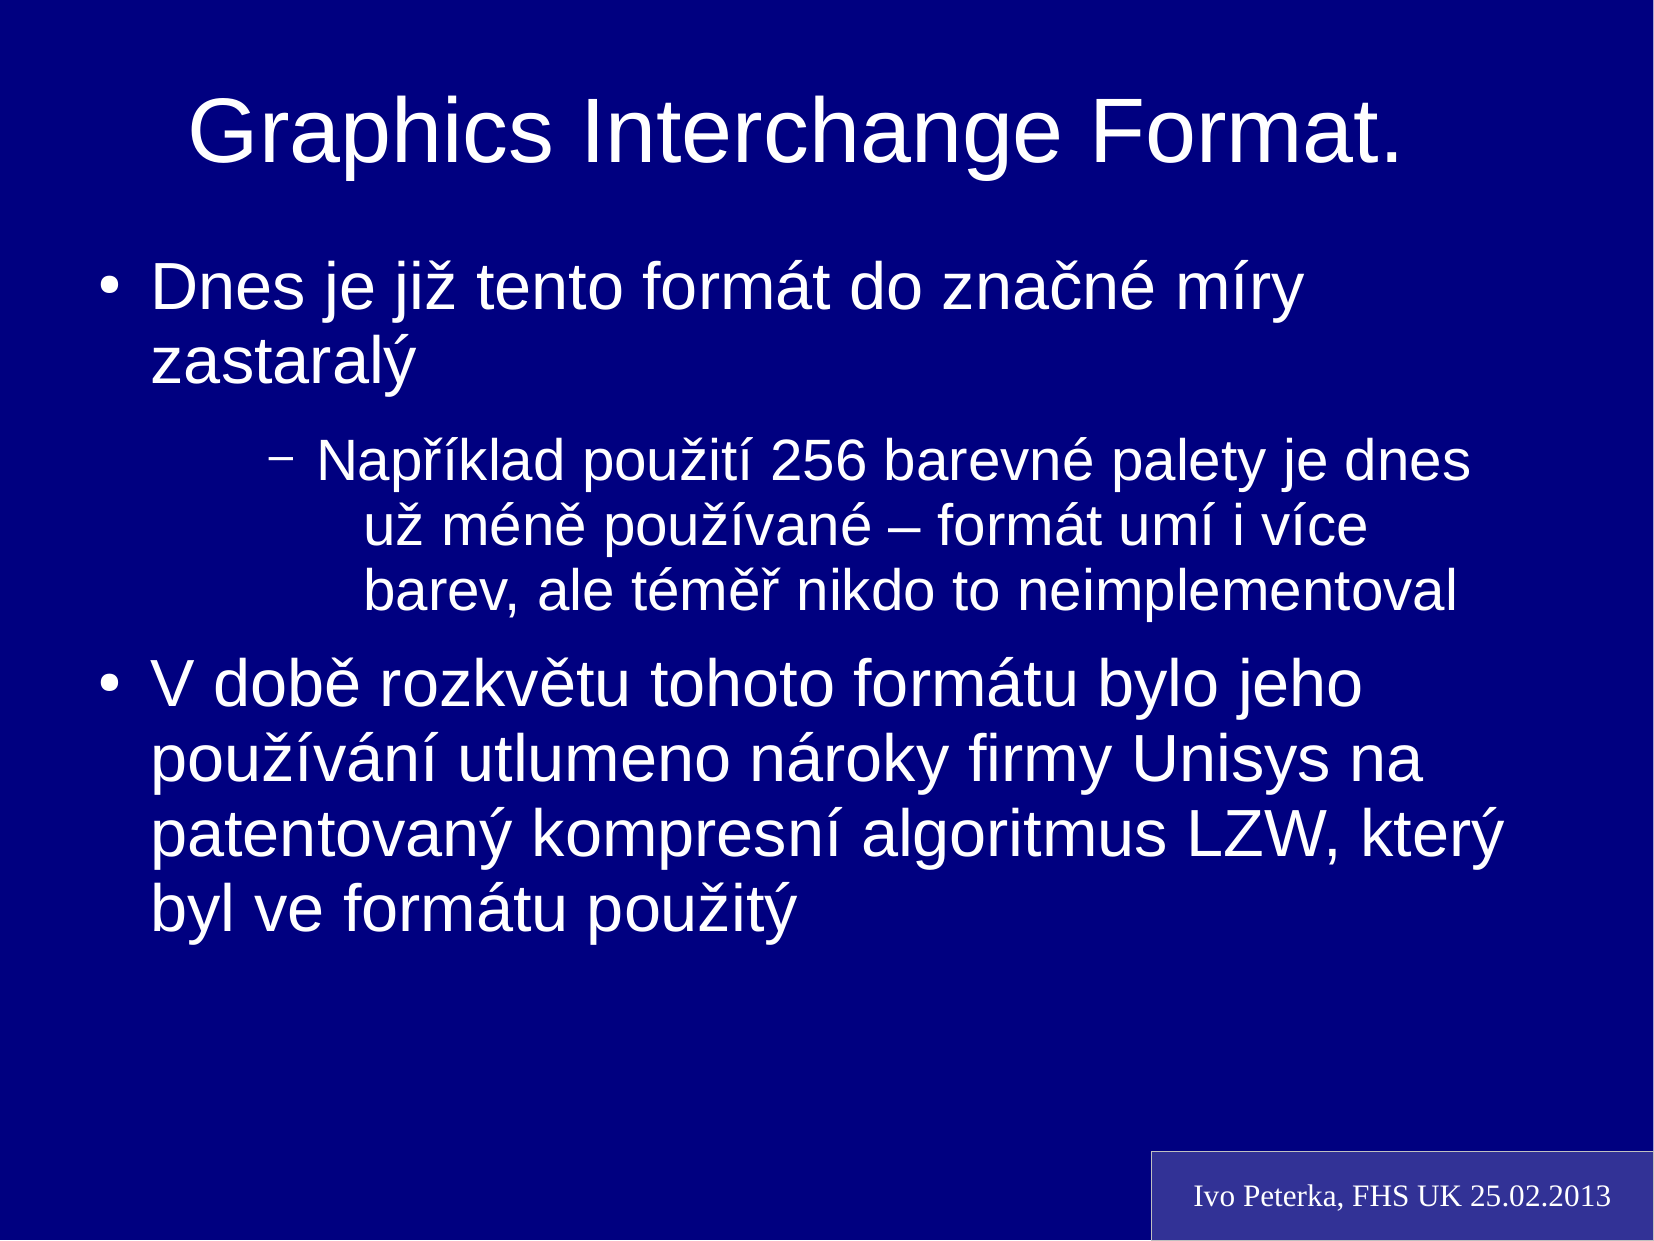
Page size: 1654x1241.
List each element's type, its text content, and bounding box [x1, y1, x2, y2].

title Graphics Interchange Format. [79, 42, 1515, 220]
list Dnes je již tento formát do značné míry zastaralý Například použití 256 barevné palety je dnes už méně používané – formát umí i více barev, ale téměř nikdo to neimplementoval V době rozkvětu tohoto formátu bylo jeho používání utlumeno nároky firmy Unisys na patentovaný kompresní algoritmus LZW, který byl ve formátu použitý [79, 248, 1515, 946]
